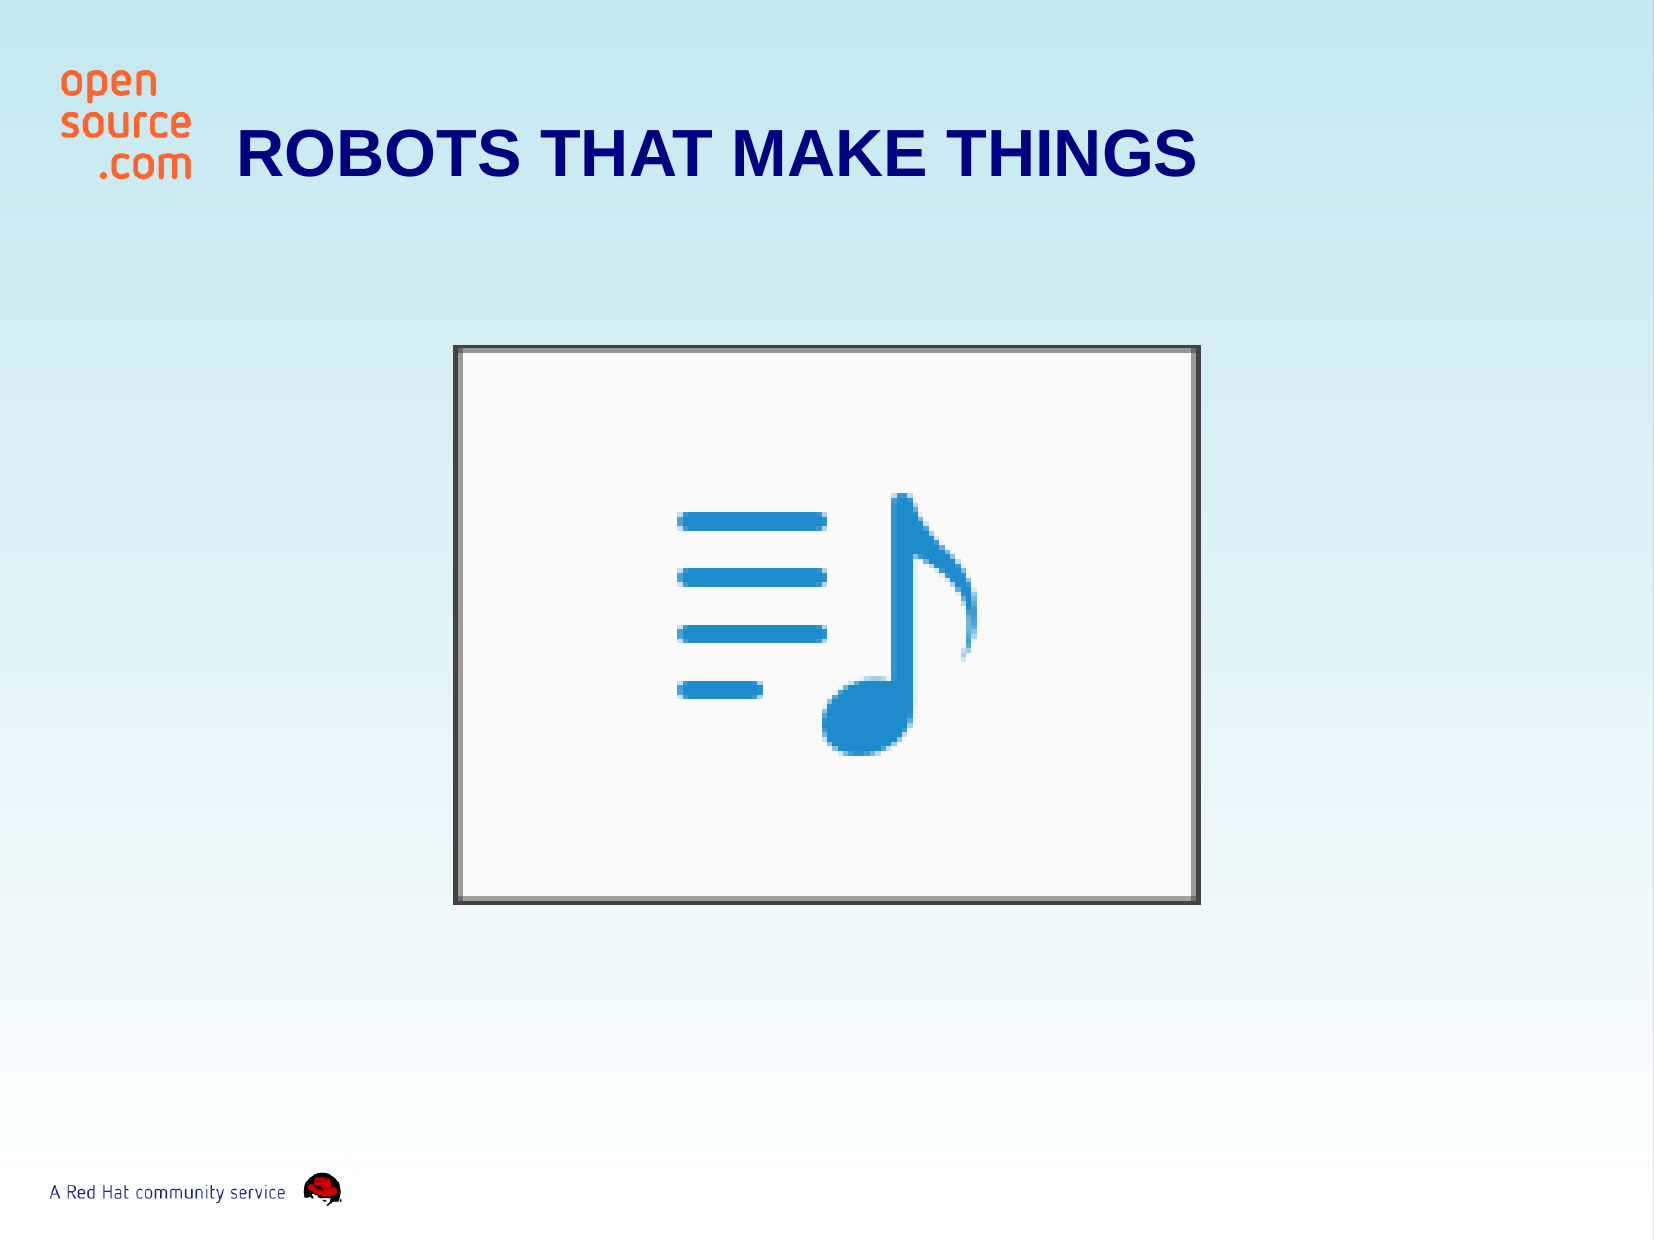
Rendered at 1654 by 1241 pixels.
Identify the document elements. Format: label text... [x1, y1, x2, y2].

picture [0, 0, 1654, 1241]
title ROBOTS THAT MAKE THINGS [236, 49, 1654, 257]
text_box [452, 343, 1203, 907]
